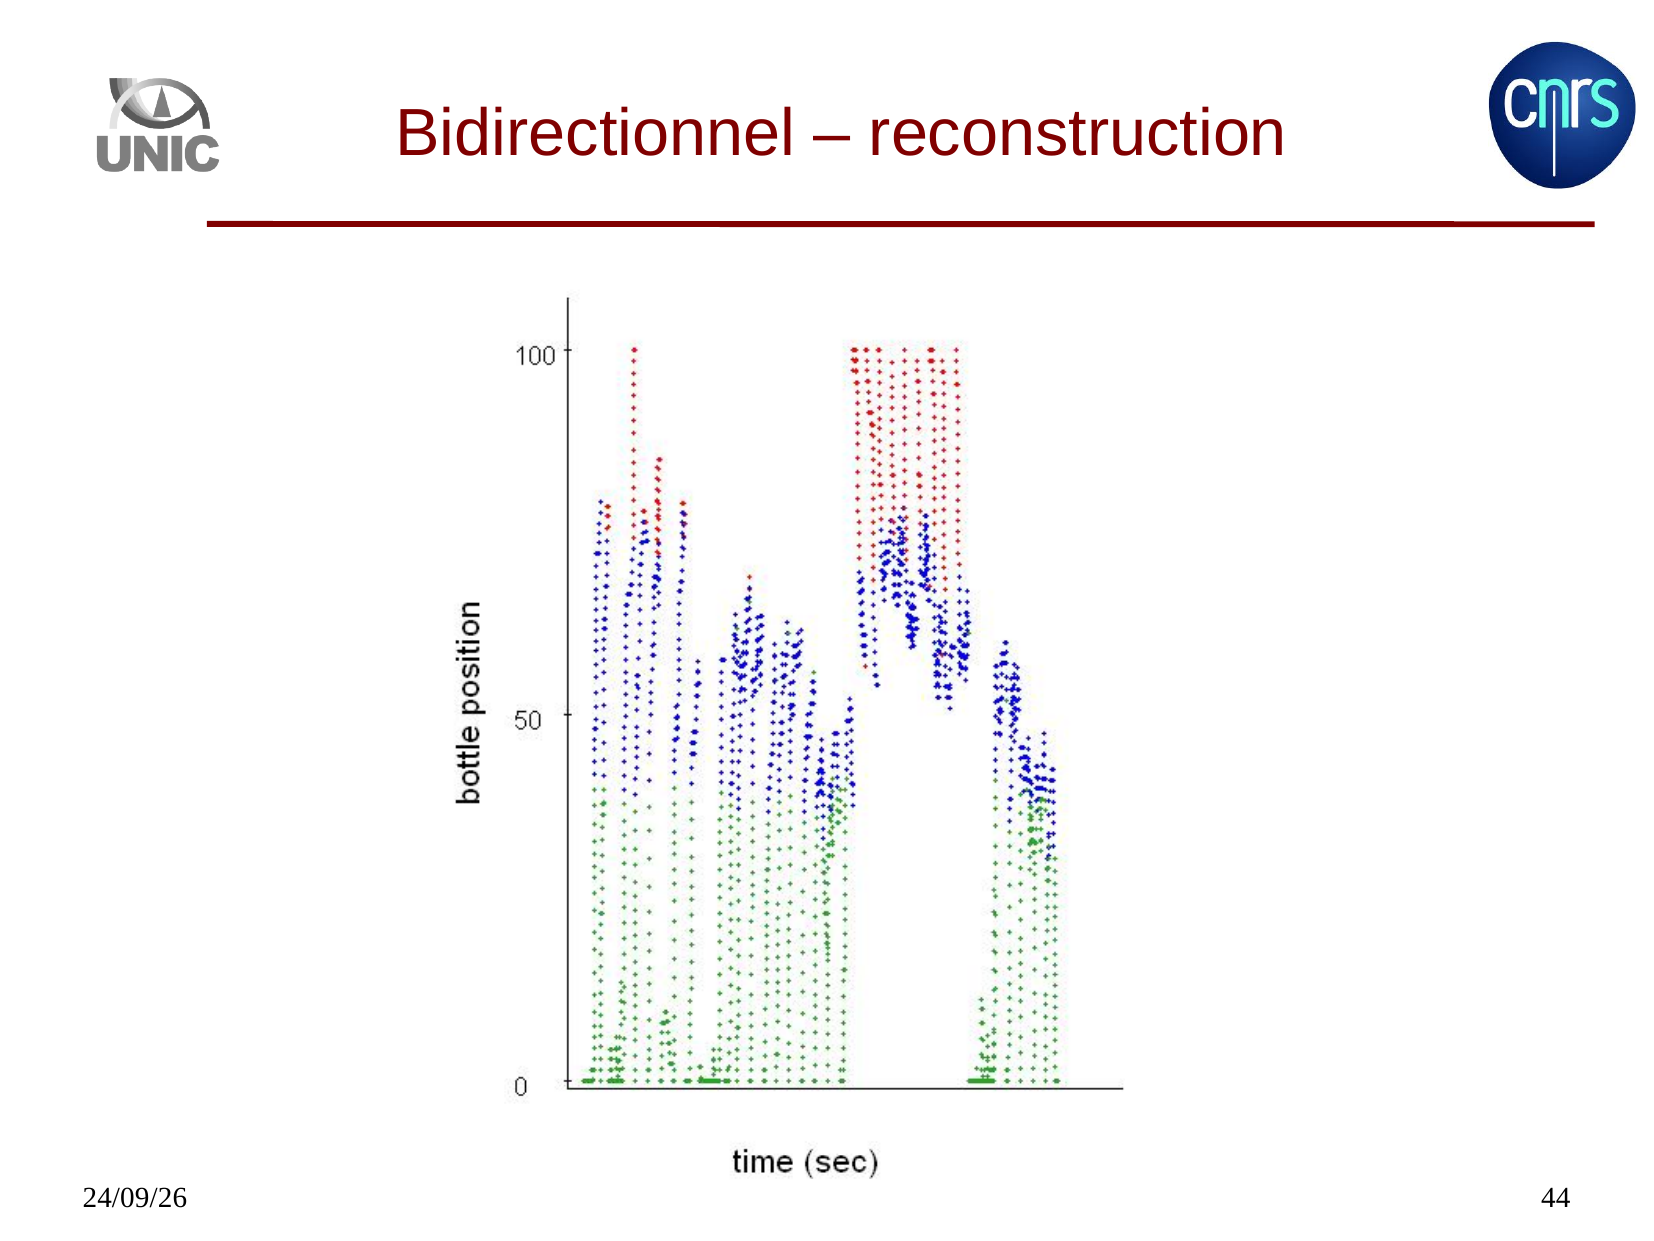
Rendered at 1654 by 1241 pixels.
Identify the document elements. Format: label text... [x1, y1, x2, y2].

picture [1488, 41, 1636, 189]
text_box Bidirectionnel – reconstruction [206, 88, 1477, 207]
picture [442, 265, 1125, 1190]
text_box <numéro> [1185, 1180, 1571, 1215]
picture [89, 65, 226, 187]
text_box 13/02/12 [82, 1180, 468, 1215]
